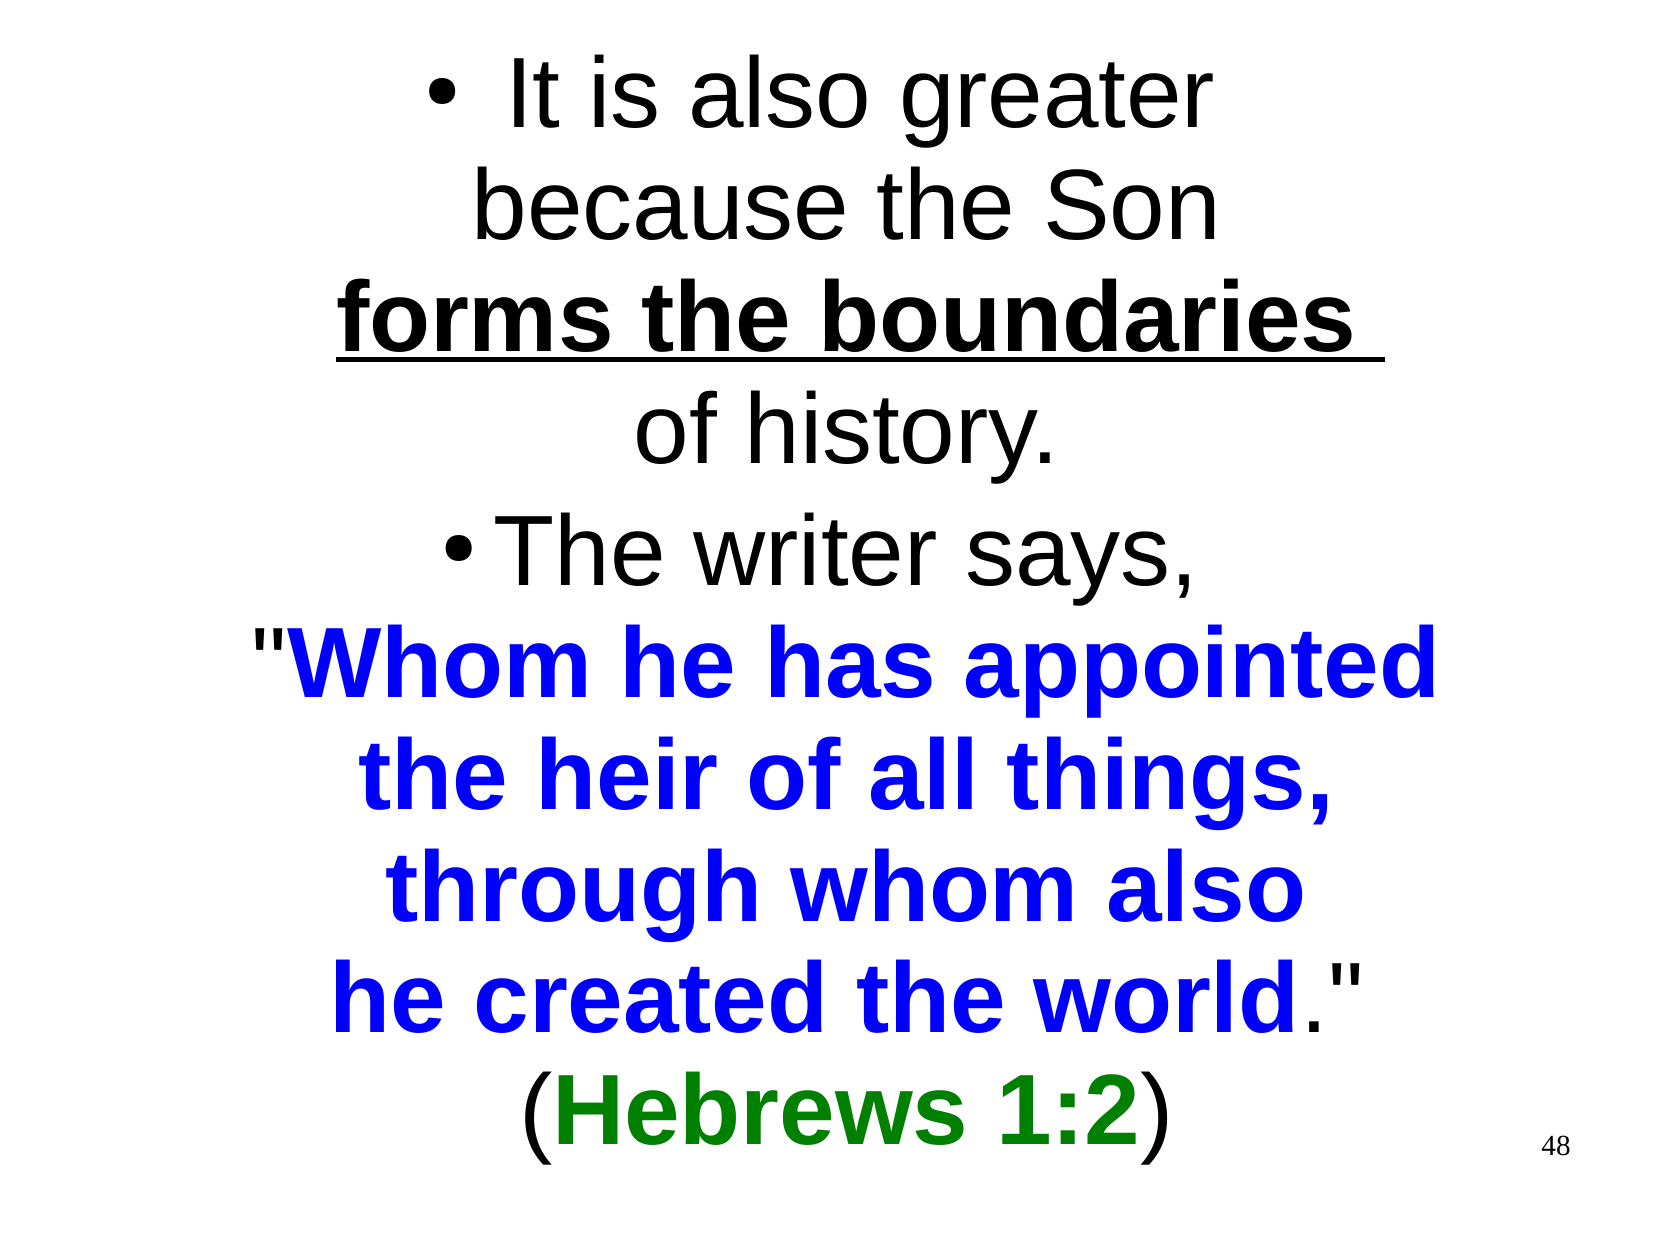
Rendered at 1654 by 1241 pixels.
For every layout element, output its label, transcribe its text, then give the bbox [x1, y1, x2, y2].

list It is also greater because the Son forms the boundaries of history. The writer says, "Whom he has appointed the heir of all things, through whom also he created the world." (Hebrews 1:2) [37, 37, 1613, 1238]
